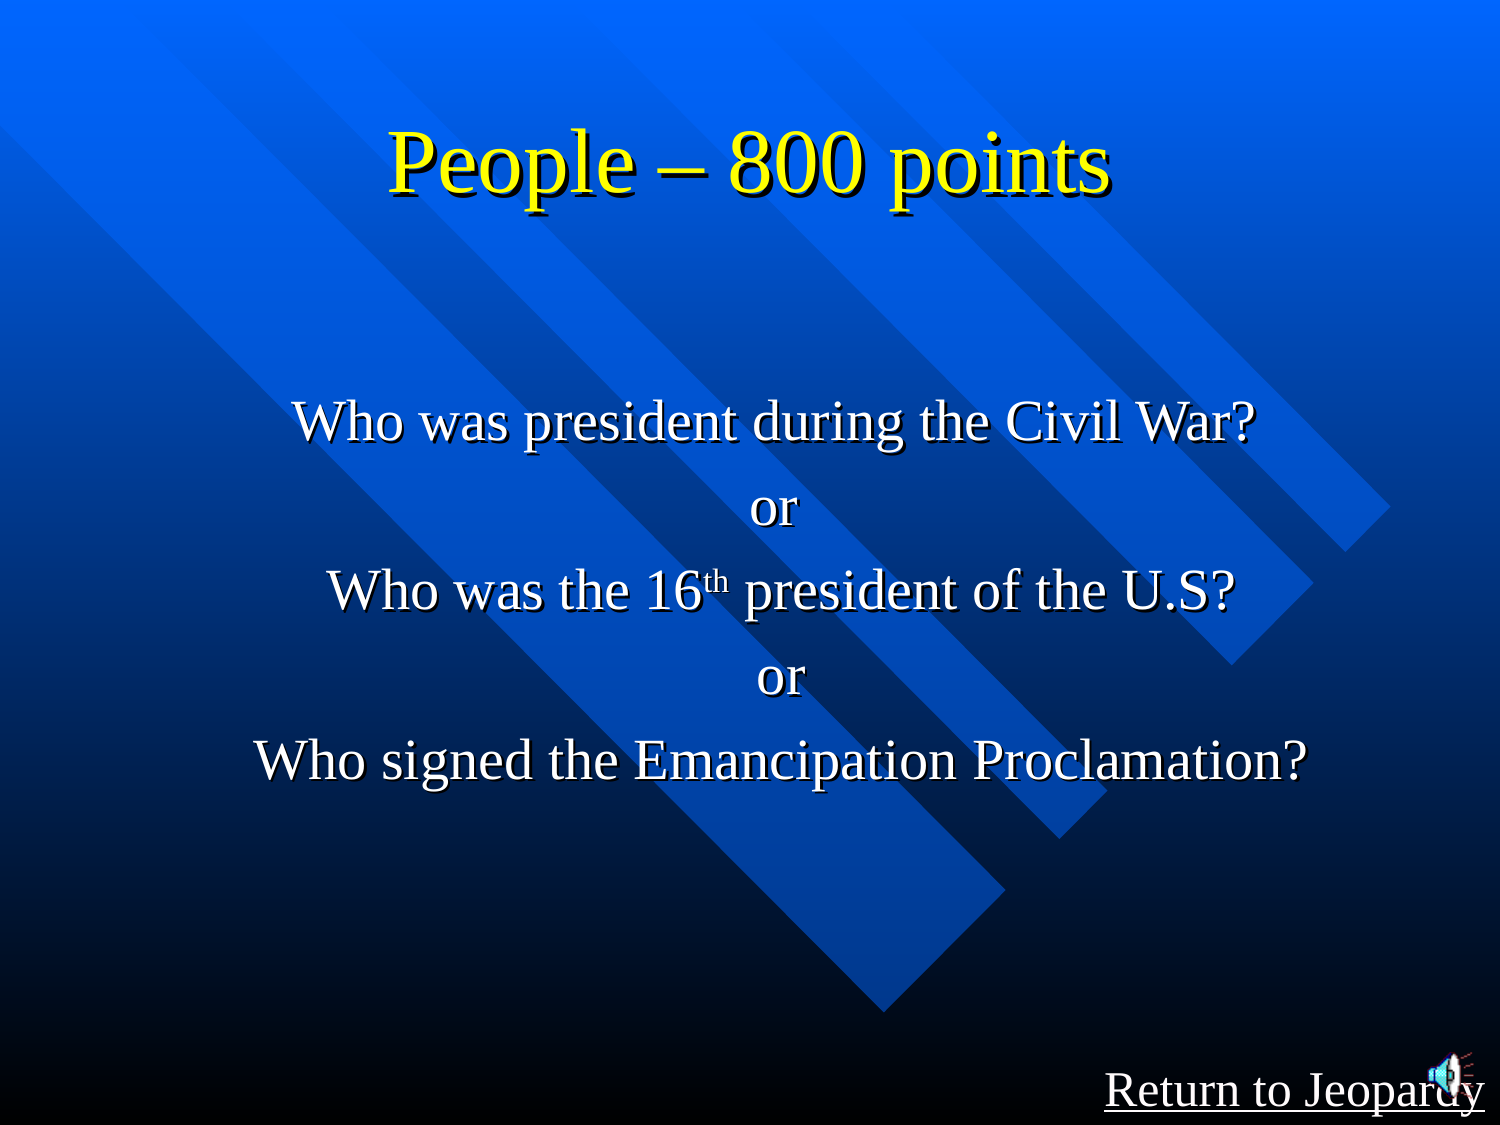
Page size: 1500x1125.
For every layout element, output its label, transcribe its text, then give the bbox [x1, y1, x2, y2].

title People – 800 points [112, 62, 1388, 250]
text_box Return to Jeopardy [1089, 1048, 1500, 1125]
picture [1426, 1051, 1477, 1102]
subtitle Who was president during the Civil War? or Who was the 16th president of the U.S? or Who signed the Emancipation Proclamation? [162, 374, 1400, 850]
